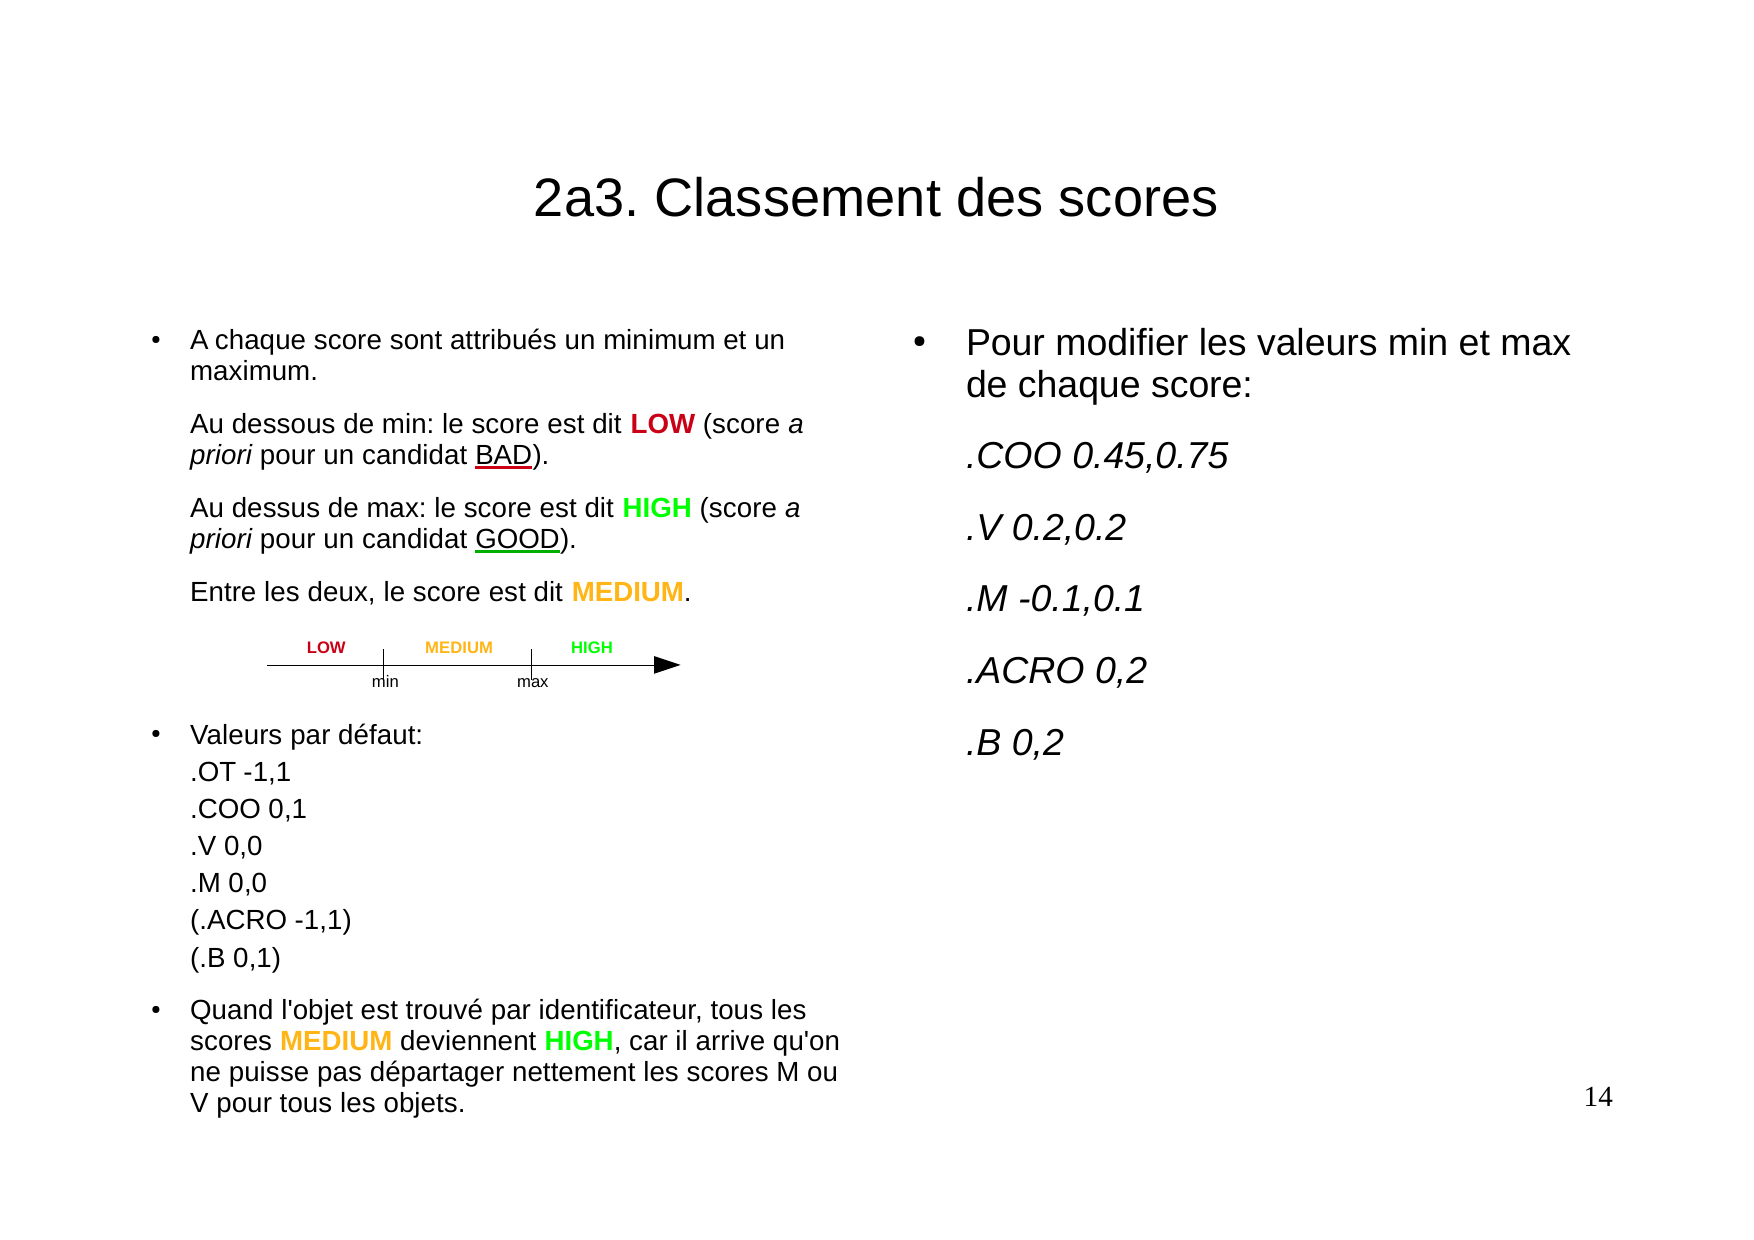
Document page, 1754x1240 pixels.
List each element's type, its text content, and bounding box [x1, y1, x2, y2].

text_box min [326, 664, 445, 699]
text_box LOW [267, 631, 385, 665]
list Pour modifier les valeurs min et max de chaque score: .COO 0.45,0.75 .V 0.2,0.2 .M -0.1,0.1 .ACRO 0,2 .B 0,2 [895, 321, 1614, 1062]
title 2a3. Classement des scores [140, 103, 1614, 291]
text_box MEDIUM [385, 631, 534, 665]
text_box max [473, 664, 593, 699]
list A chaque score sont attribués un minimum et un maximum. Au dessous de min: le score est dit LOW (score a priori pour un candidat BAD). Au dessus de max: le score est dit HIGH (score a priori pour un candidat GOOD). Entre les deux, le score est dit MEDIUM. Valeurs par défaut: .OT -1,1 .COO 0,1 .V 0,0 .M 0,0 (.ACRO -1,1) (.B 0,1) Quand l'objet est trouvé par identificateur, tous les scores MEDIUM deviennent HIGH, car il arrive qu'on ne puisse pas départager nettement les scores M ou V pour tous les objets. [137, 324, 857, 1123]
text_box HIGH [534, 631, 652, 665]
